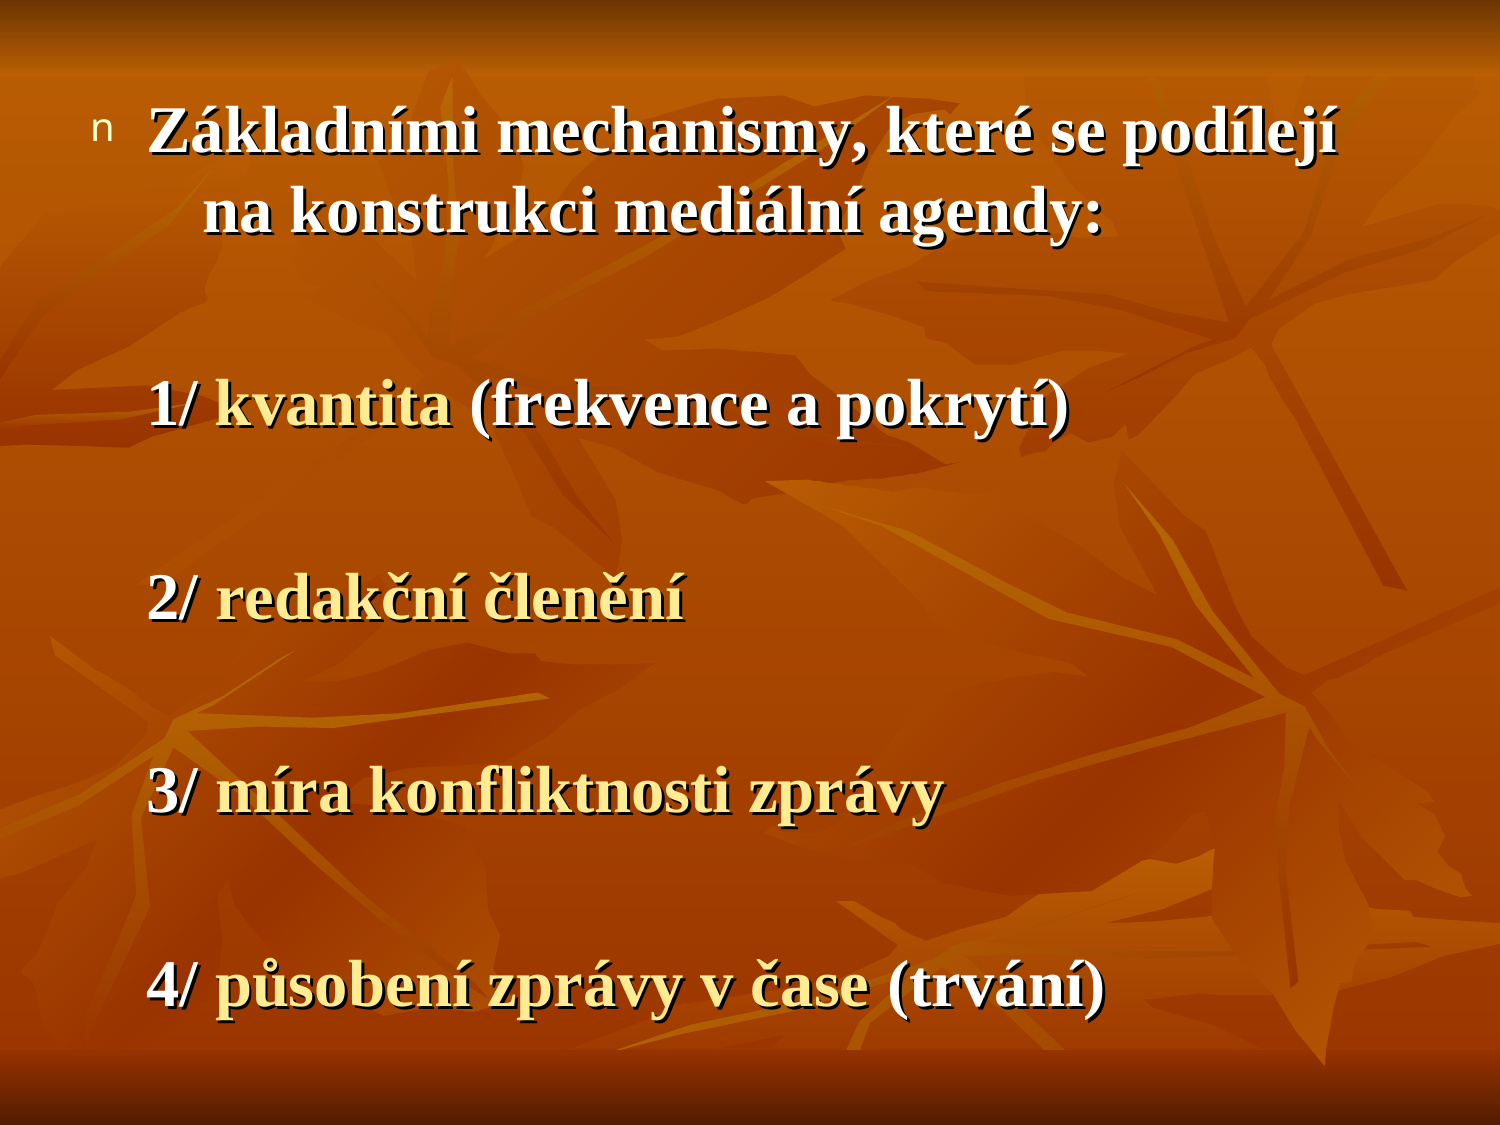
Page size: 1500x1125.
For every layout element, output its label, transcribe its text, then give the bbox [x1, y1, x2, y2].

list Základními mechanismy, které se podílejí na konstrukci mediální agendy: 1/ kvantita (frekvence a pokrytí) 2/ redakční členění 3/ míra konfliktnosti zprávy 4/ působení zprávy v čase (trvání) [75, 78, 1426, 1083]
